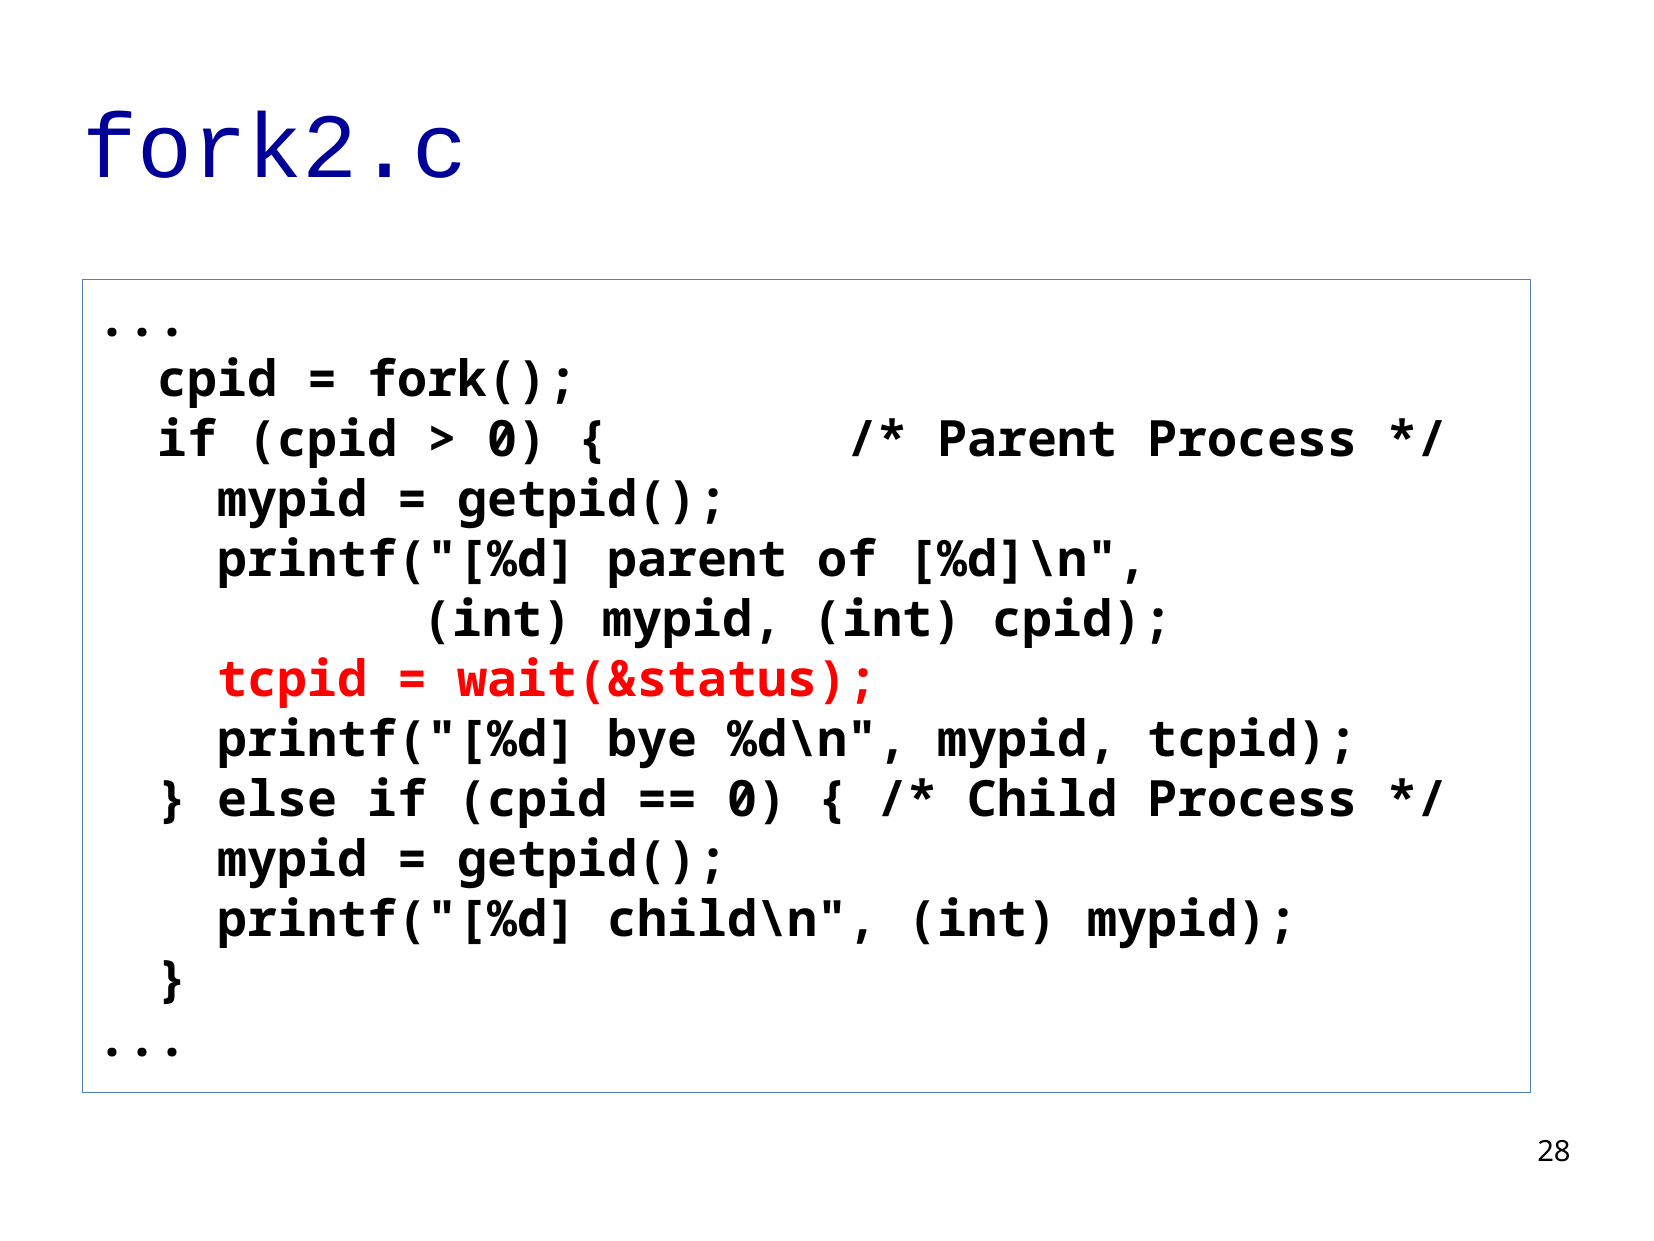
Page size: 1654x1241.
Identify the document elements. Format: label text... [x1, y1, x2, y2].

text_box ... cpid = fork(); if (cpid > 0) { /* Parent Process */ mypid = getpid(); printf("[%d] parent of [%d]\n", (int) mypid, (int) cpid); tcpid = wait(&status); printf("[%d] bye %d\n", mypid, tcpid); } else if (cpid == 0) { /* Child Process */ mypid = getpid(); printf("[%d] child\n", (int) mypid); } ... [82, 279, 1531, 1093]
title fork2.c [82, 49, 1571, 257]
